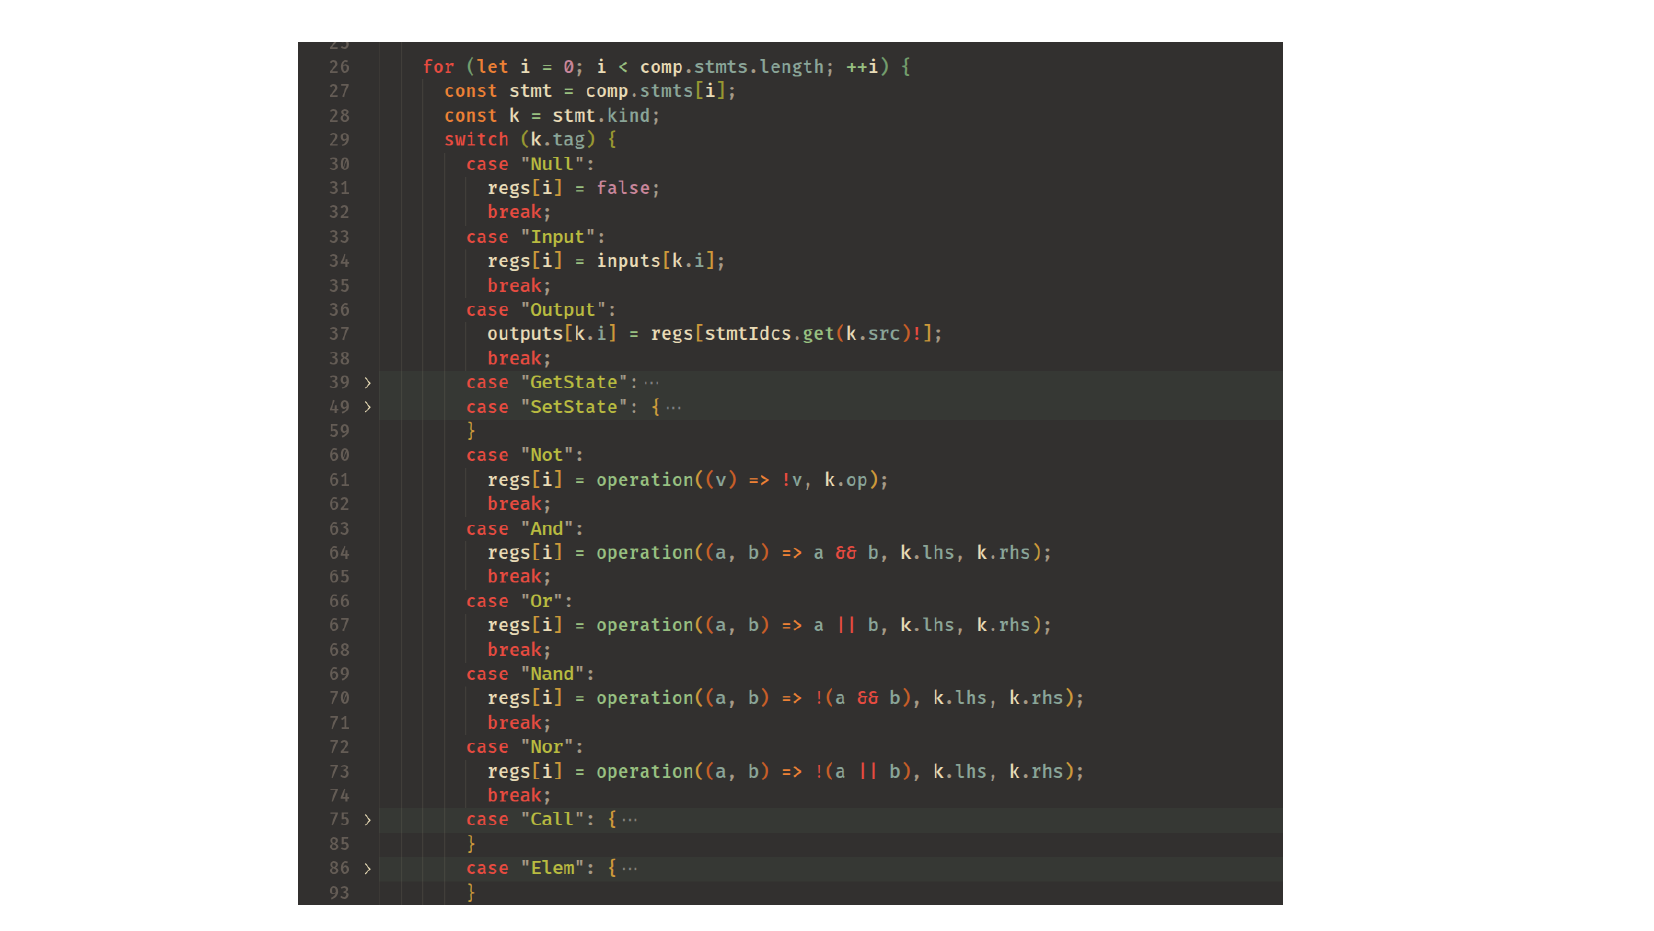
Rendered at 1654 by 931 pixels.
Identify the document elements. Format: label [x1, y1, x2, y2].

picture [298, 42, 1283, 905]
